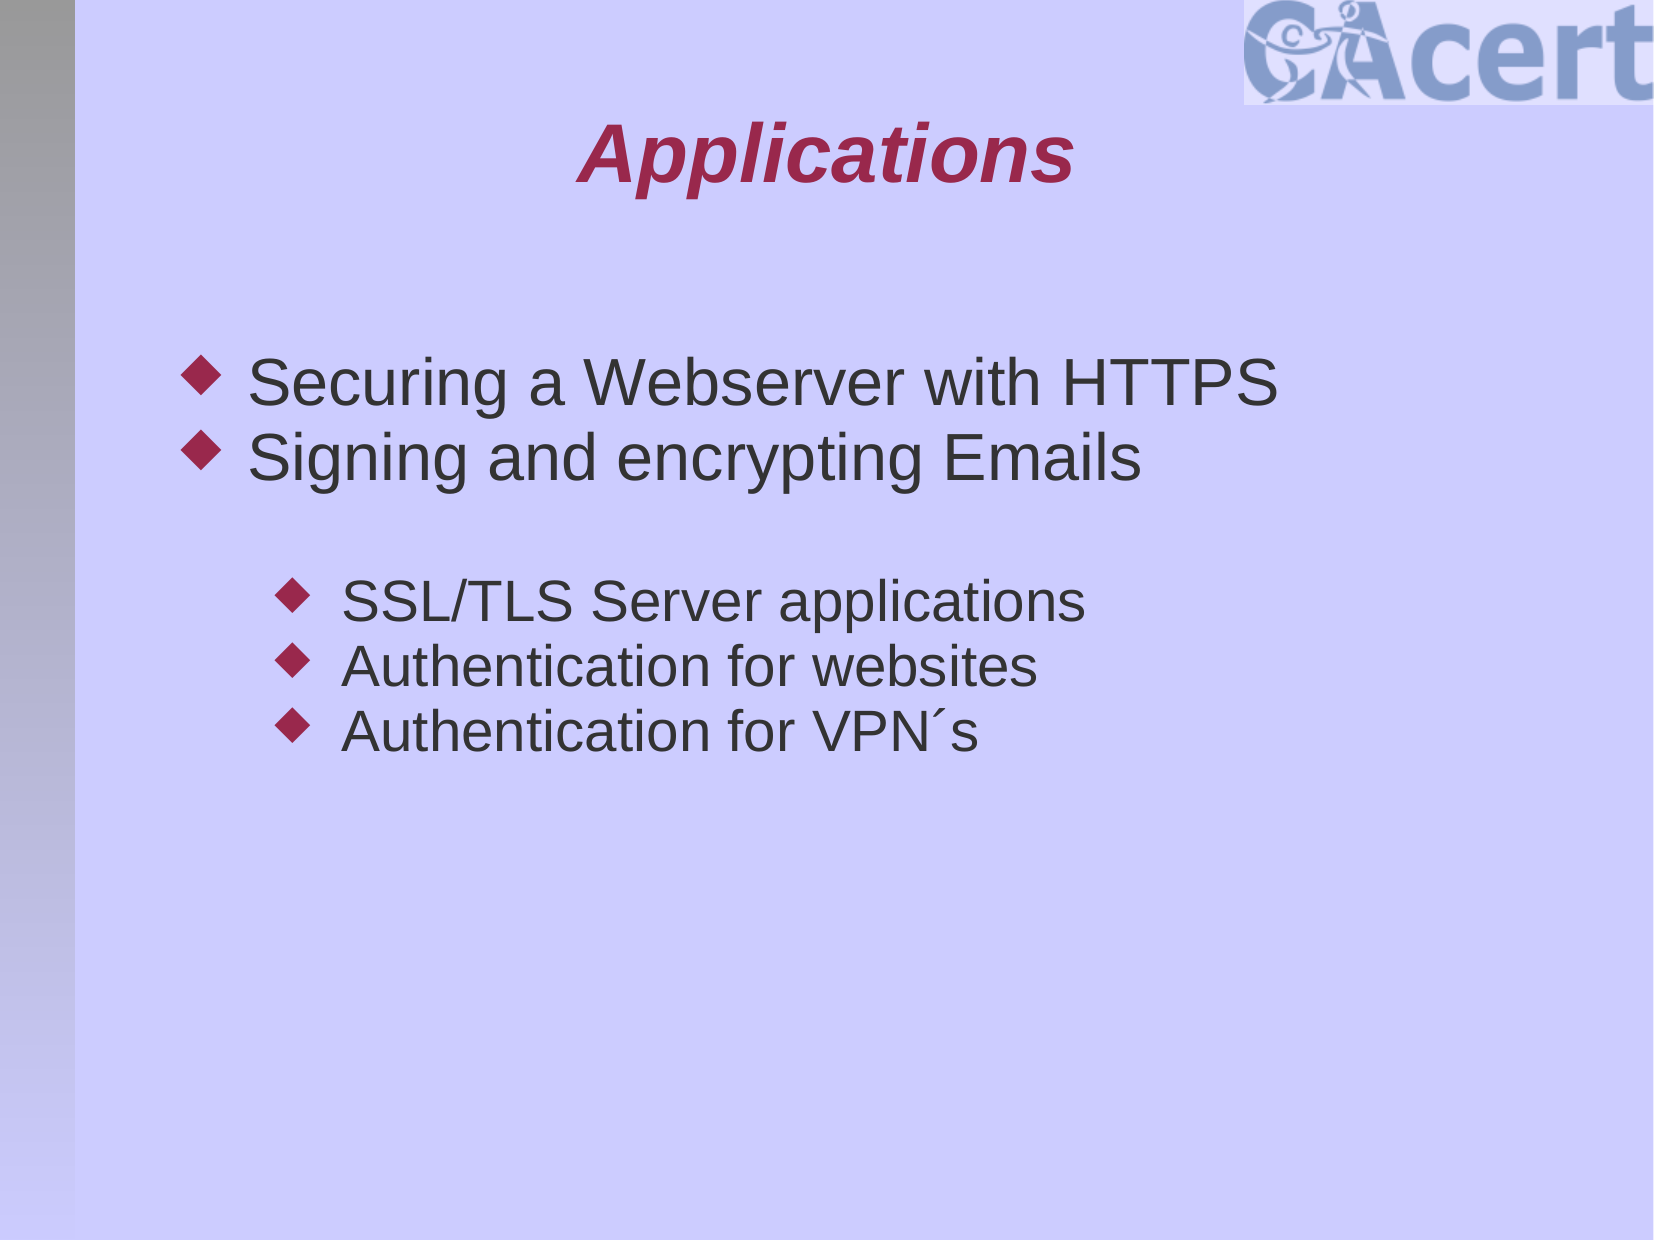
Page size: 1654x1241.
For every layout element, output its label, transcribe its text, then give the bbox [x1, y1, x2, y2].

list Securing a Webserver with HTTPS Signing and encrypting Emails SSL/TLS Server applications Authentication for websites Authentication for VPN´s [152, 344, 1534, 1127]
title Applications [121, 49, 1534, 257]
